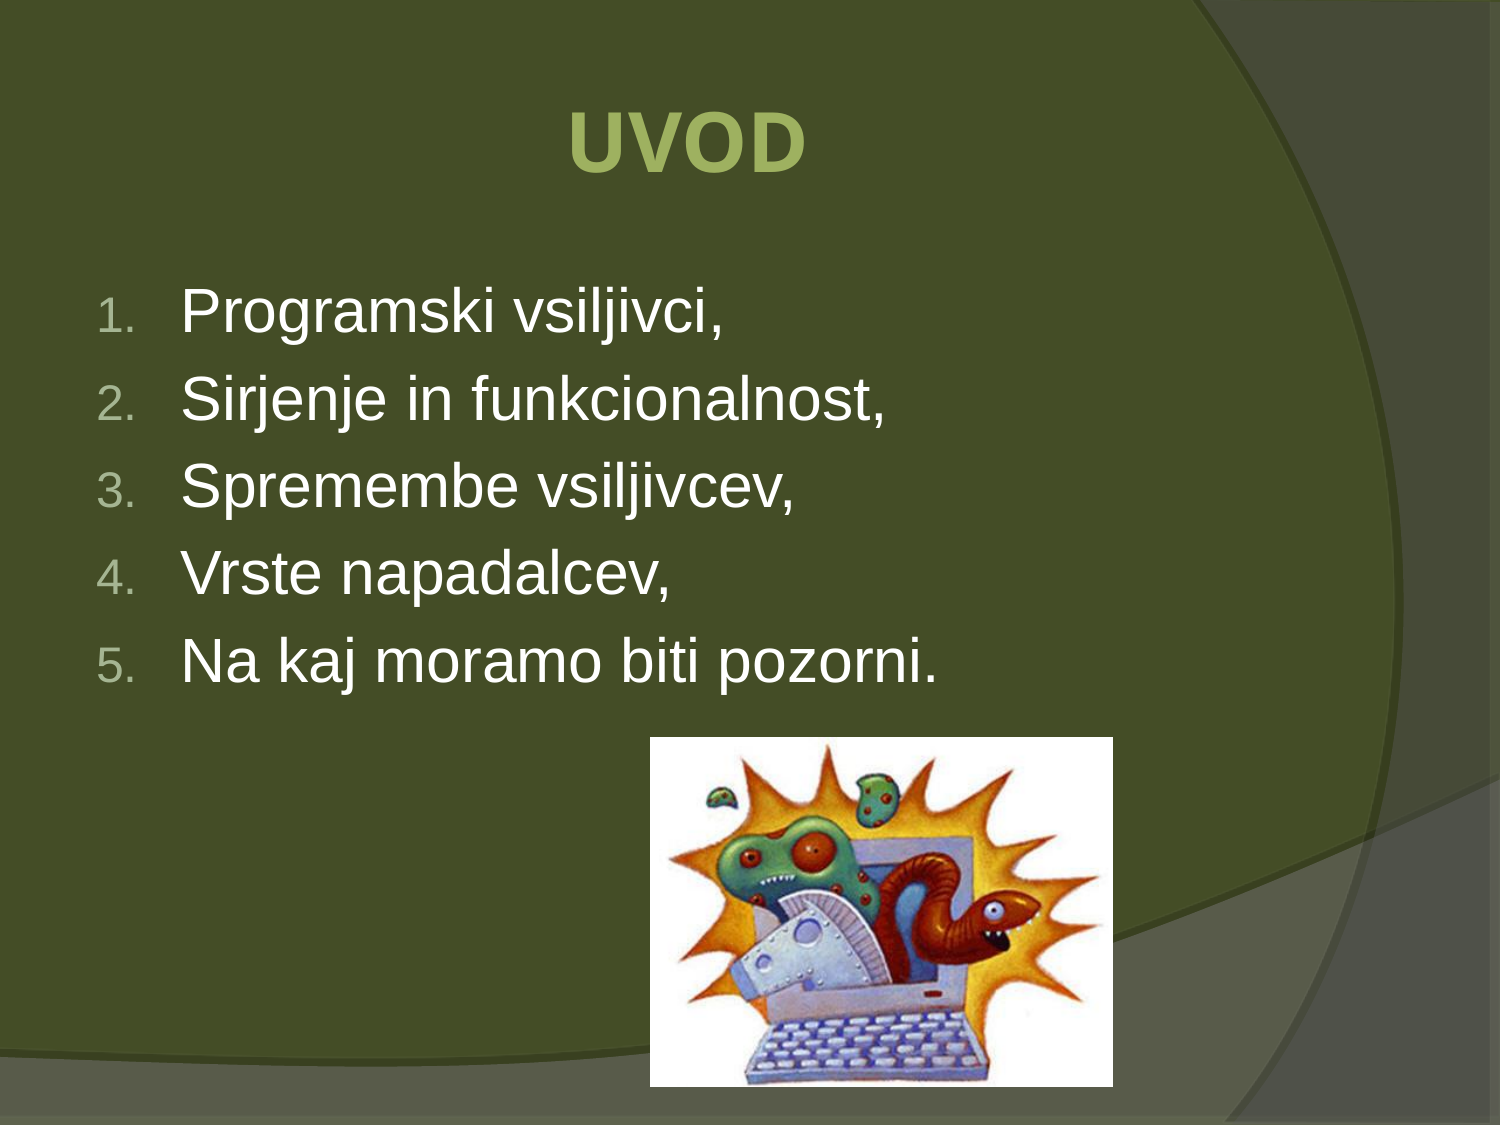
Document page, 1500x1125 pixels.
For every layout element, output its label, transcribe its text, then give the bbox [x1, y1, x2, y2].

list Programski vsiljivci, Sirjenje in funkcionalnost, Spremembe vsiljivcev, Vrste napadalcev, Na kaj moramo biti pozorni. [75, 262, 1300, 1005]
title UVOD [75, 45, 1300, 233]
picture [650, 737, 1113, 1087]
